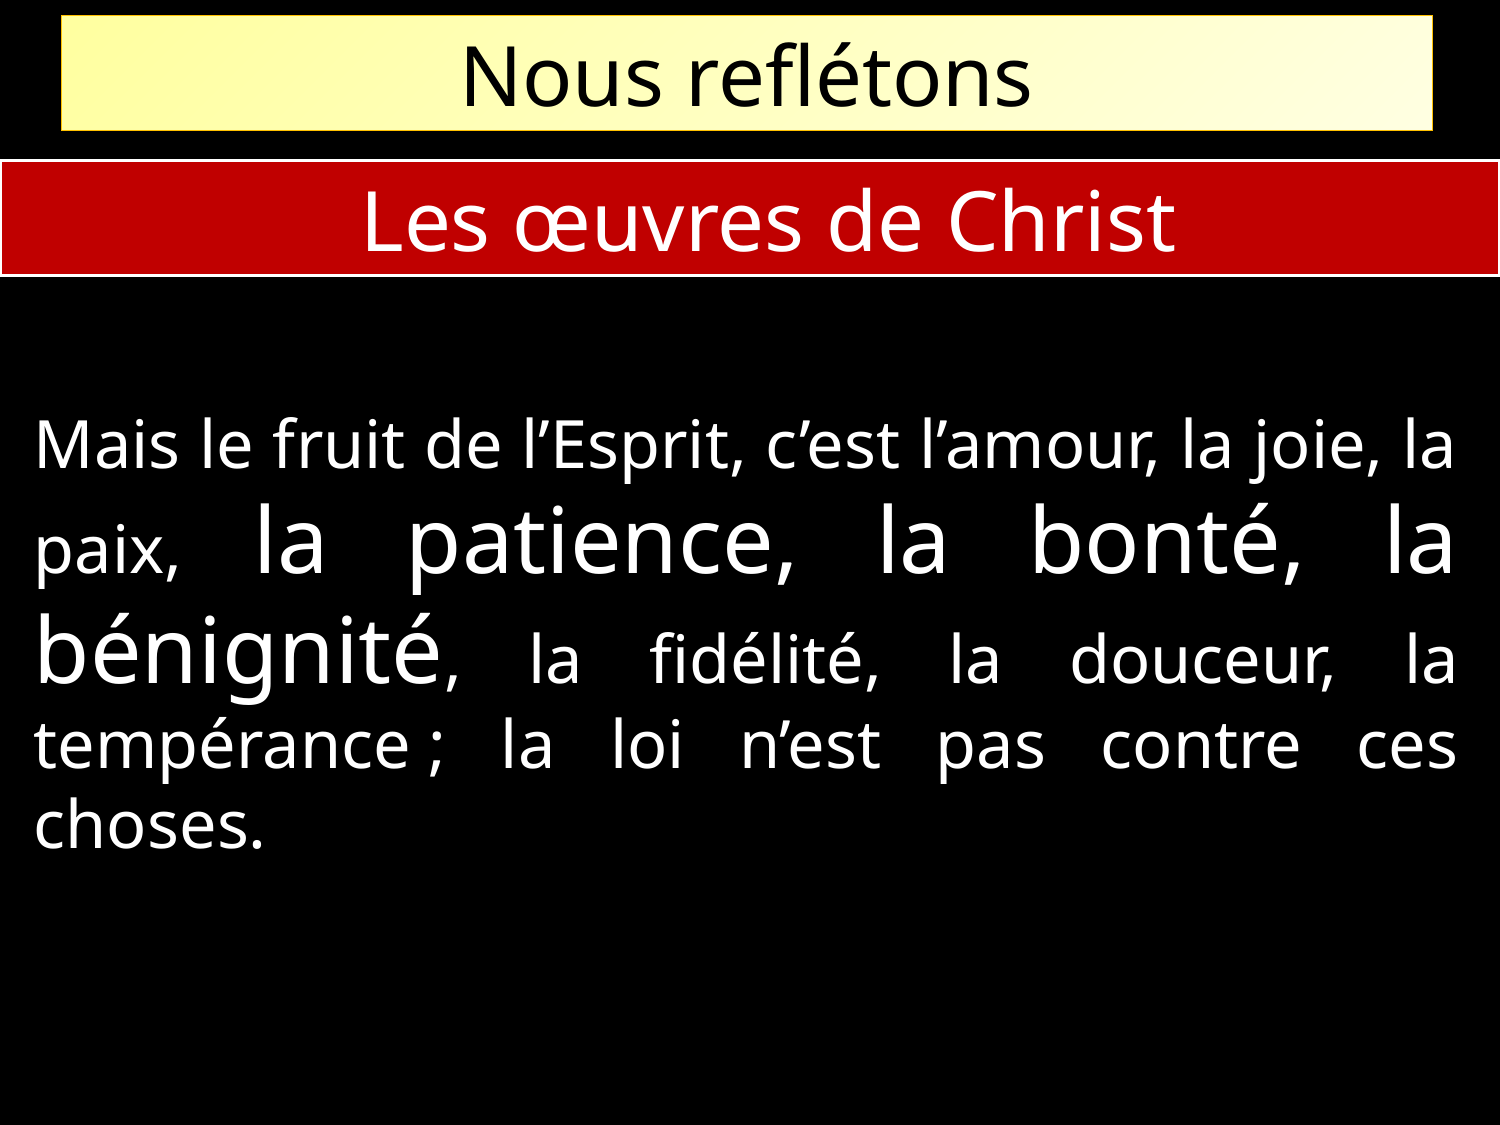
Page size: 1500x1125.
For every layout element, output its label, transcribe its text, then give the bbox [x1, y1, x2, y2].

text_box Les œuvres de Christ [0, 160, 1500, 276]
text_box Nous reflétons [61, 15, 1433, 131]
text_box Mais le fruit de l’Esprit, c’est l’amour, la joie, la paix, la patience, la bonté, la bénignité, la fidélité, la douceur, la tempérance ; la loi n’est pas contre ces choses. [19, 394, 1475, 870]
